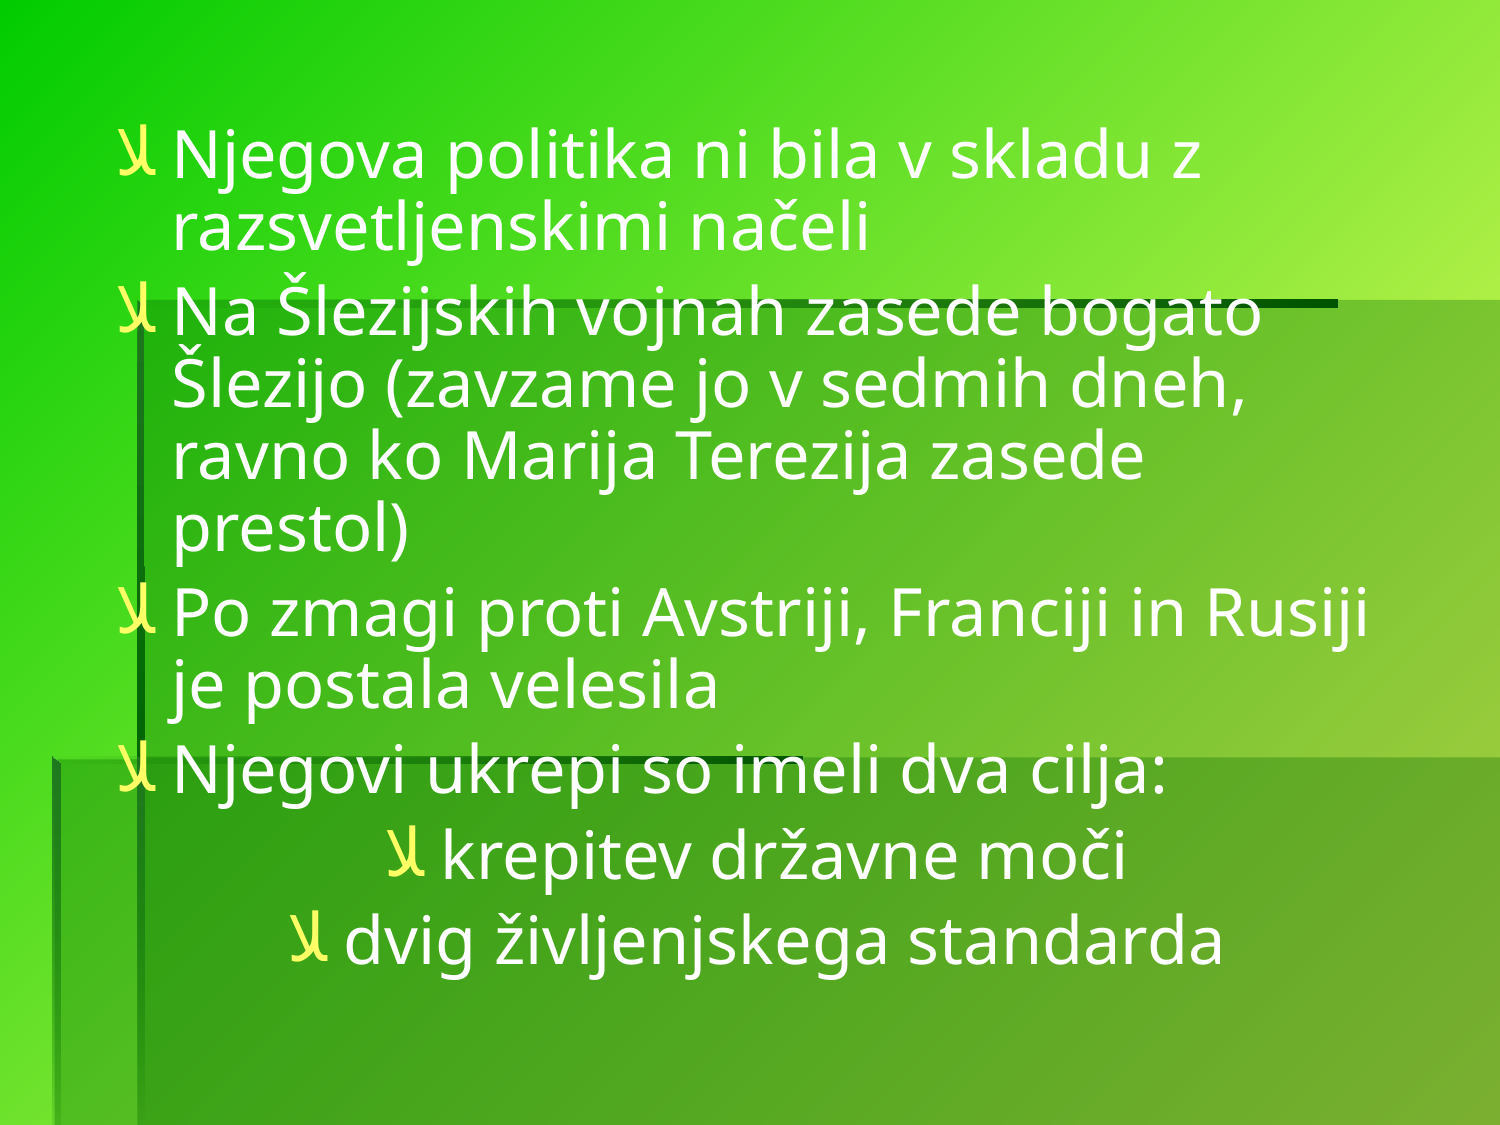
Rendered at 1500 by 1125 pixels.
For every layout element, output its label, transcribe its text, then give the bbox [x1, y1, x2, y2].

list Njegova politika ni bila v skladu z razsvetljenskimi načeli Na Šlezijskih vojnah zasede bogato Šlezijo (zavzame jo v sedmih dneh, ravno ko Marija Terezija zasede prestol) Po zmagi proti Avstriji, Franciji in Rusiji je postala velesila Njegovi ukrepi so imeli dva cilja: krepitev državne moči dvig življenjskega standarda [100, 113, 1414, 1000]
